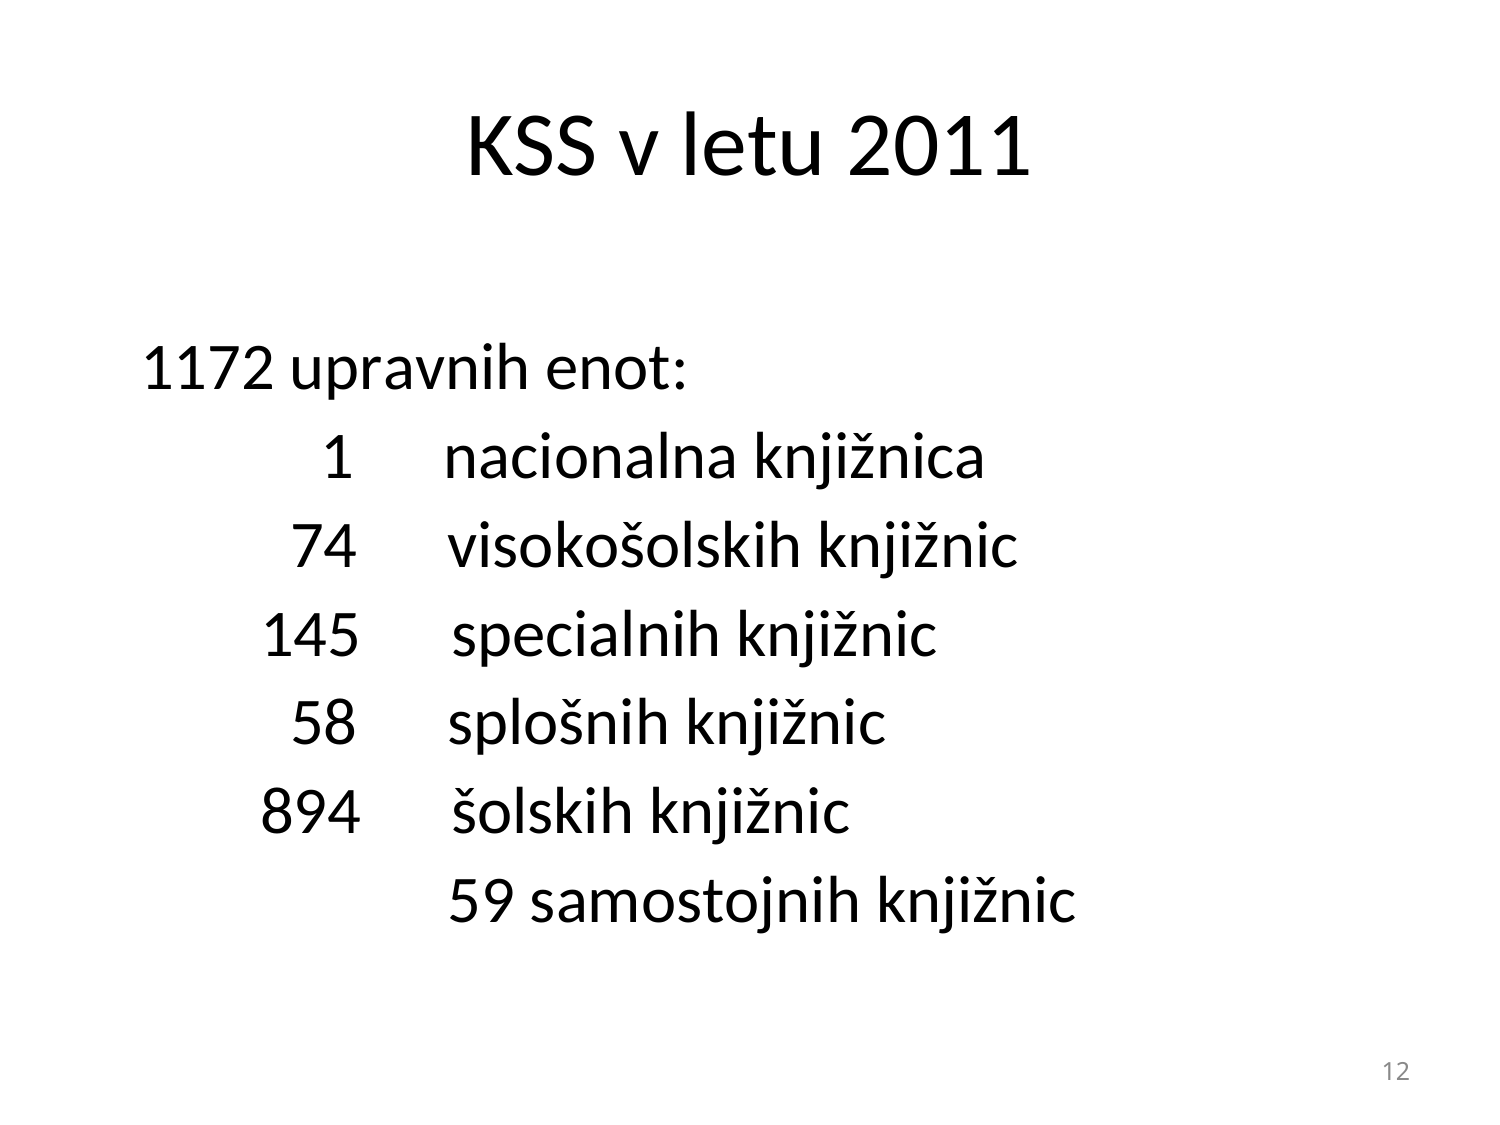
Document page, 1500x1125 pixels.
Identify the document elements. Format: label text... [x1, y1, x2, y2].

title KSS v letu 2011 [75, 45, 1426, 233]
text_box <number> [1074, 1042, 1426, 1103]
list 1172 upravnih enot: 1 nacionalna knjižnica 74 visokošolskih knjižnic 145 specialnih knjižnic 58 splošnih knjižnic 894 šolskih knjižnic 59 samostojnih knjižnic [125, 324, 1401, 973]
